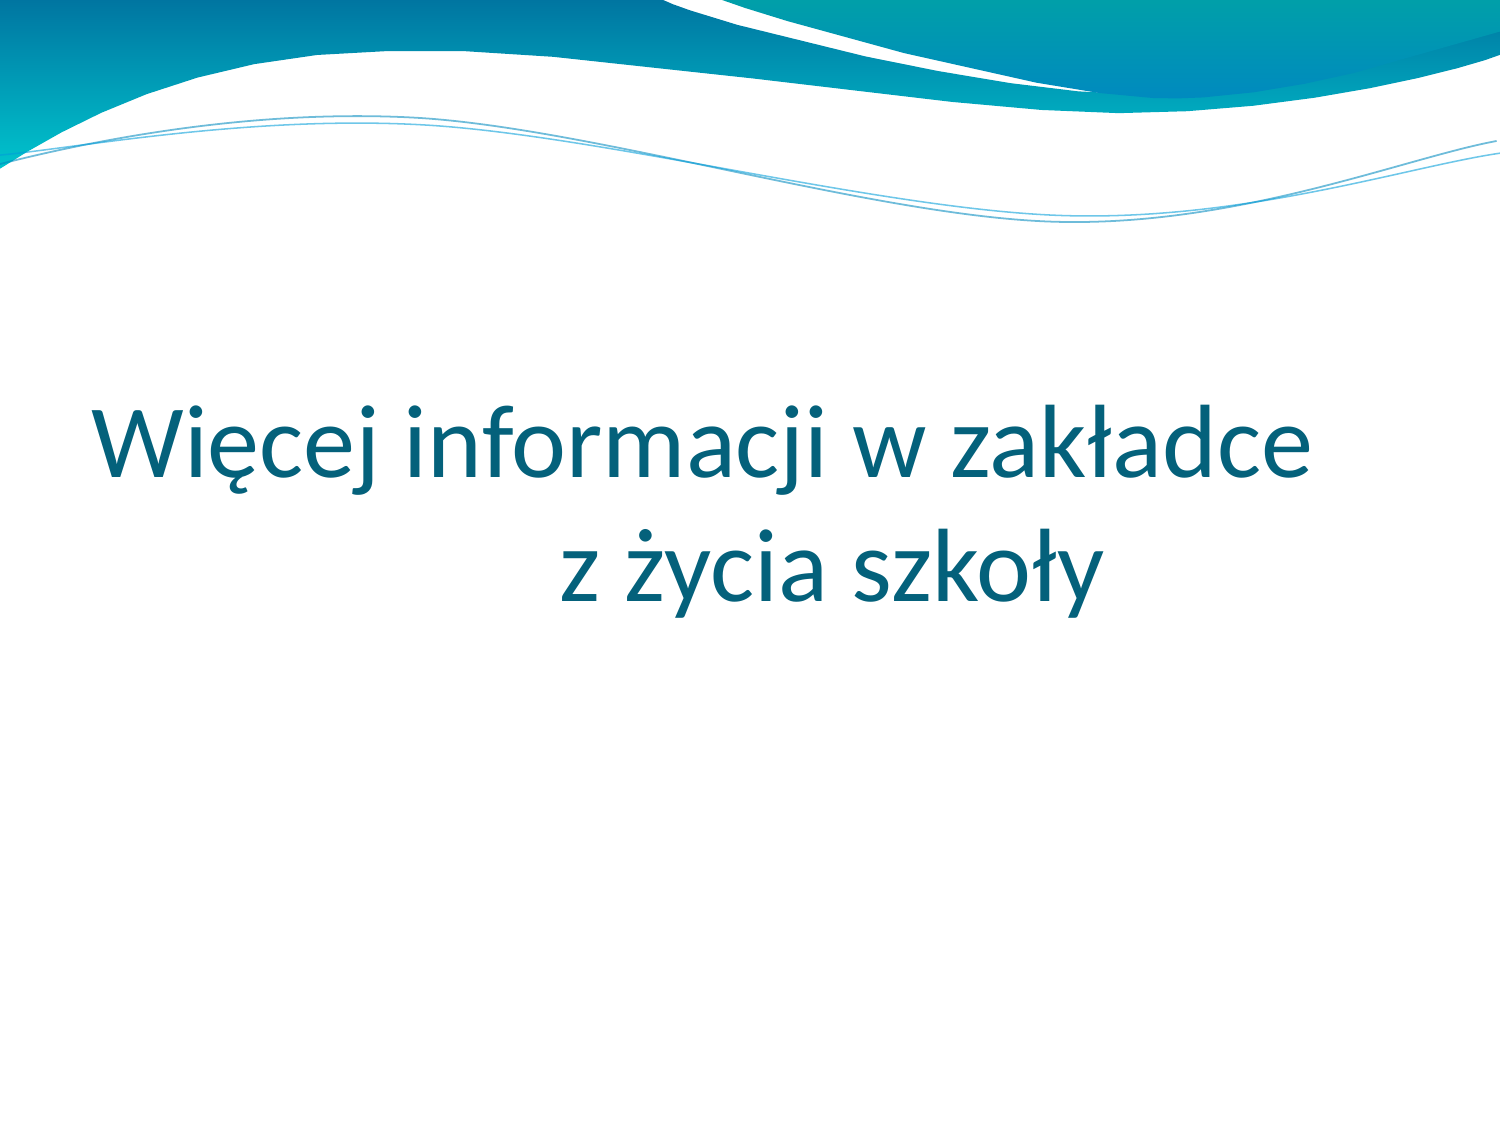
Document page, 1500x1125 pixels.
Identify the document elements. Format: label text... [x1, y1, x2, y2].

title Więcej informacji w zakładce z życia szkoły [75, 115, 1425, 799]
